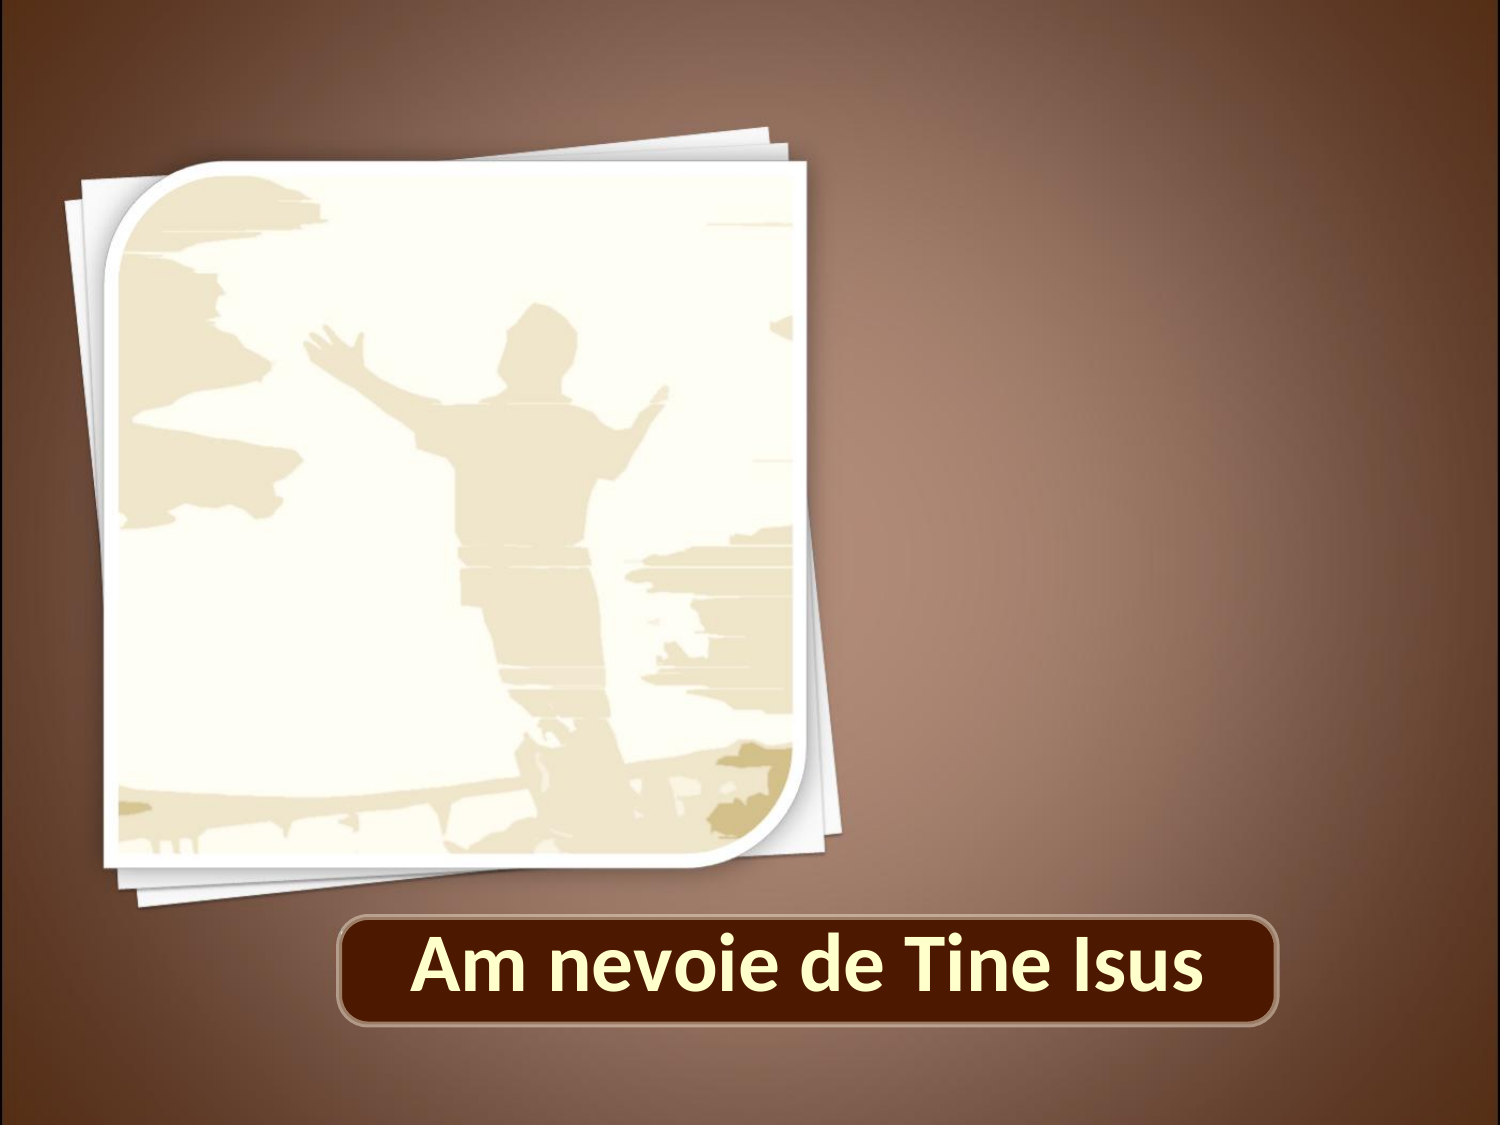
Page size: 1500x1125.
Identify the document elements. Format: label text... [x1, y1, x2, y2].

text_box Am nevoie de Tine Isus [339, 917, 1277, 1025]
picture [0, 0, 1500, 1125]
